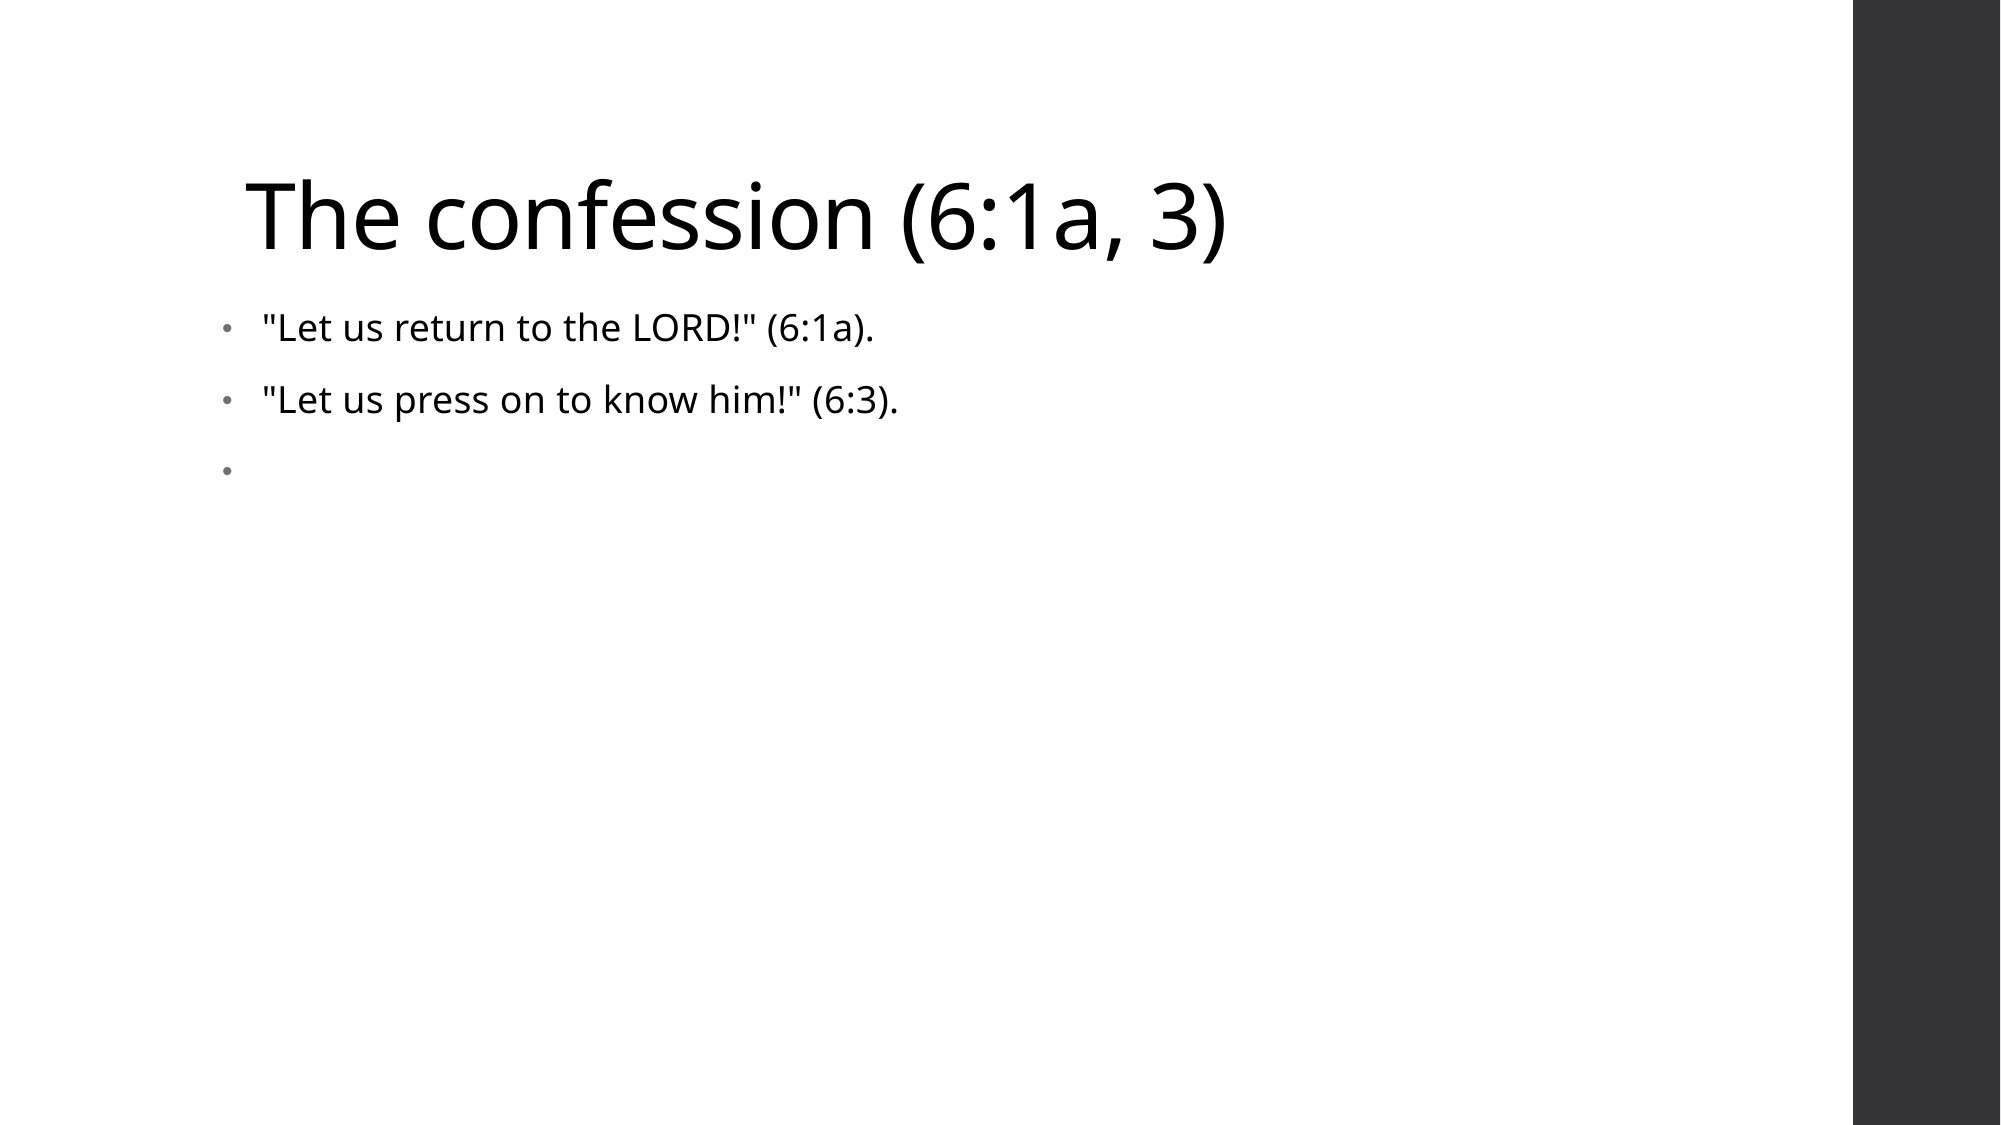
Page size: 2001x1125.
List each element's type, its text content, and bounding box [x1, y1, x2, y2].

title The confession (6:1a, 3) [206, 60, 1797, 278]
list "Let us return to the LORD!" (6:1a). "Let us press on to know him!" (6:3). [206, 299, 1617, 1014]
